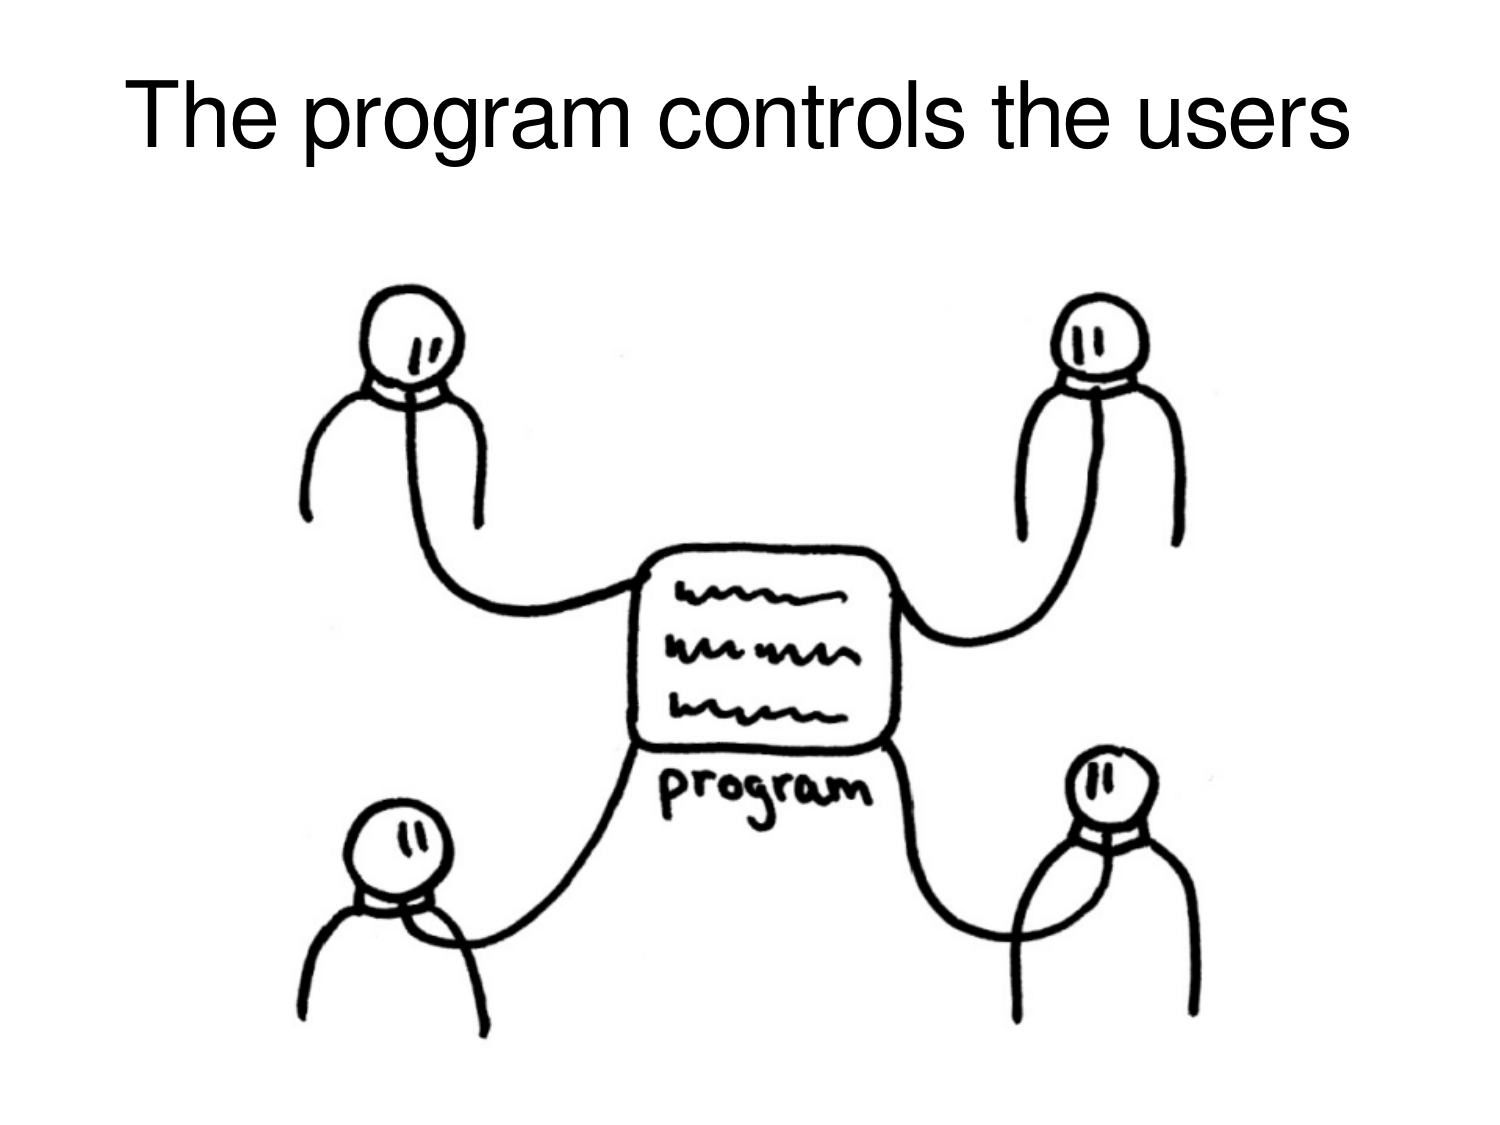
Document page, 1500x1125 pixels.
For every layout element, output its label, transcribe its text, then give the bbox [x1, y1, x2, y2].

text_box The program controls the users [0, 56, 1500, 252]
picture [126, 252, 1374, 1061]
